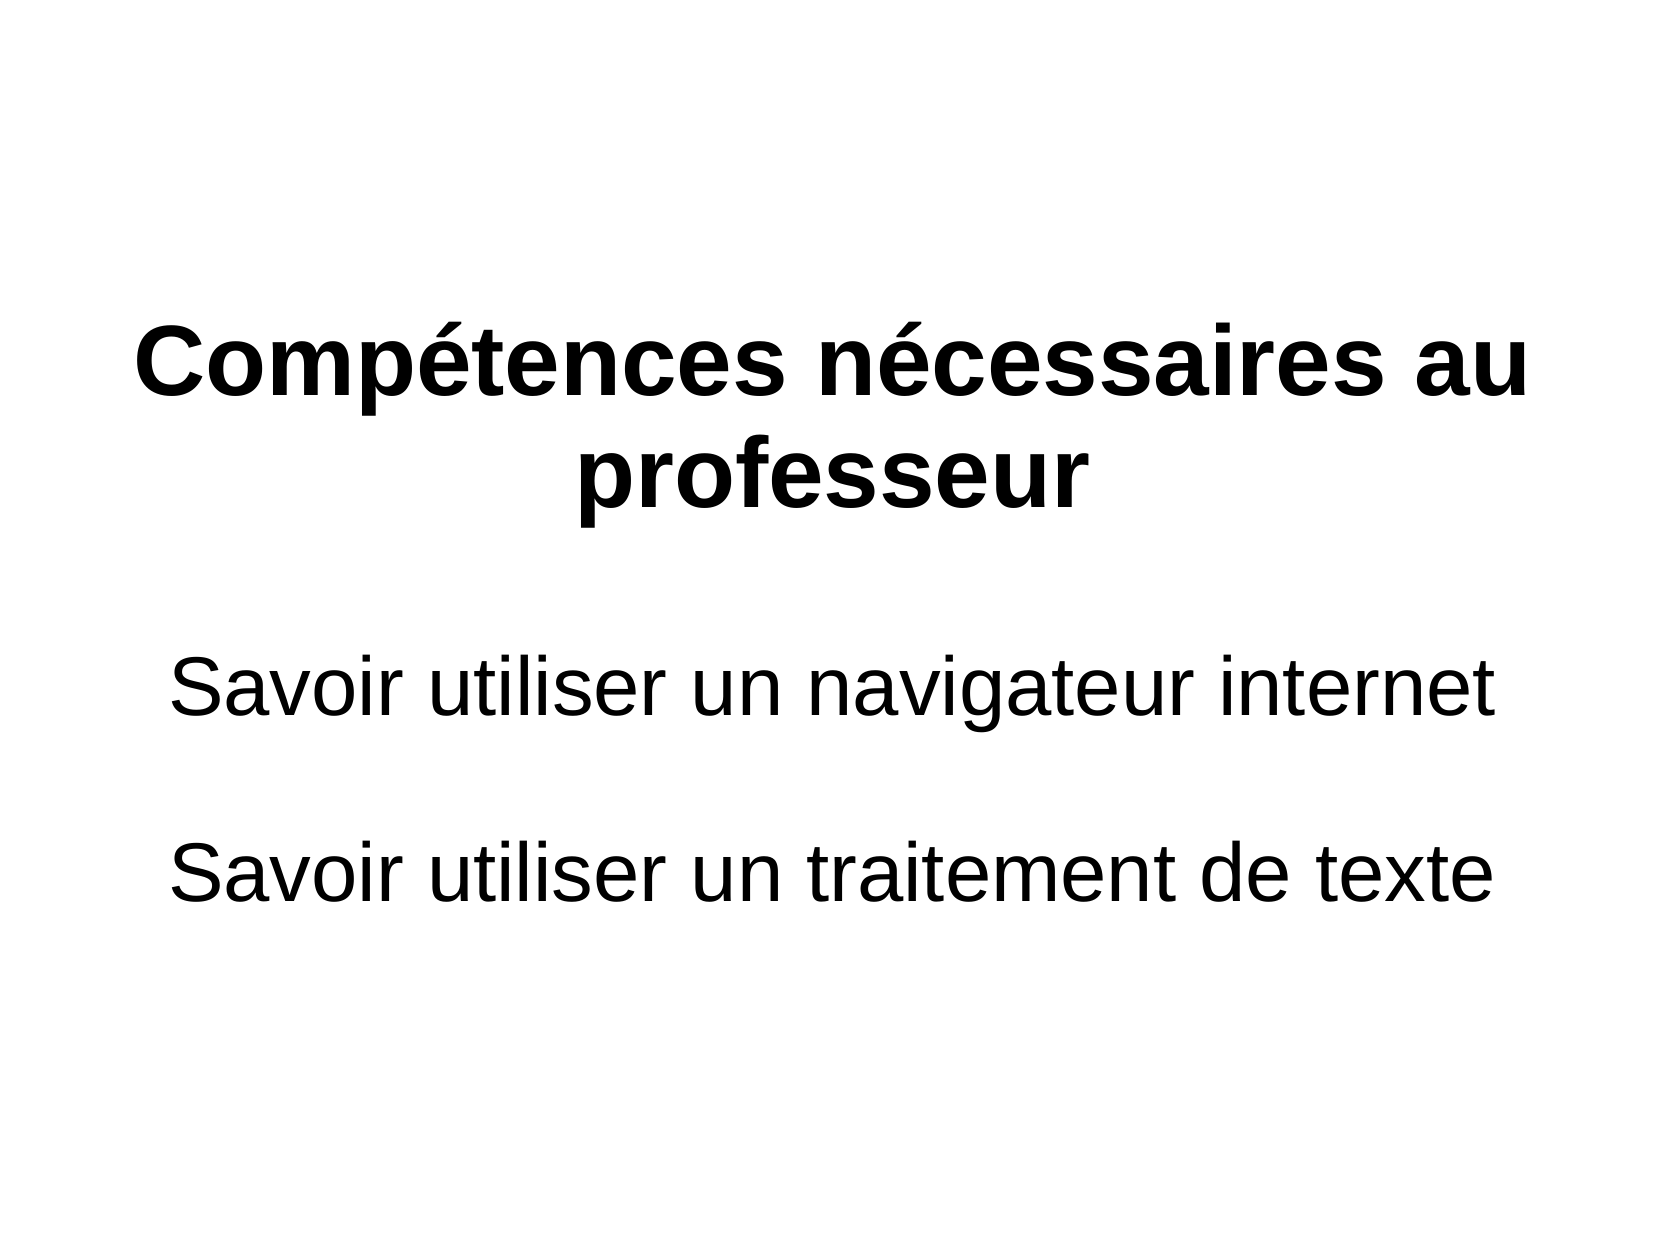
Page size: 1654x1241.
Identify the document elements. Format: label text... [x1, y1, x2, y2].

subtitle Compétences nécessaires au professeur Savoir utiliser un navigateur internet Savoir utiliser un traitement de texte [88, 304, 1577, 1241]
